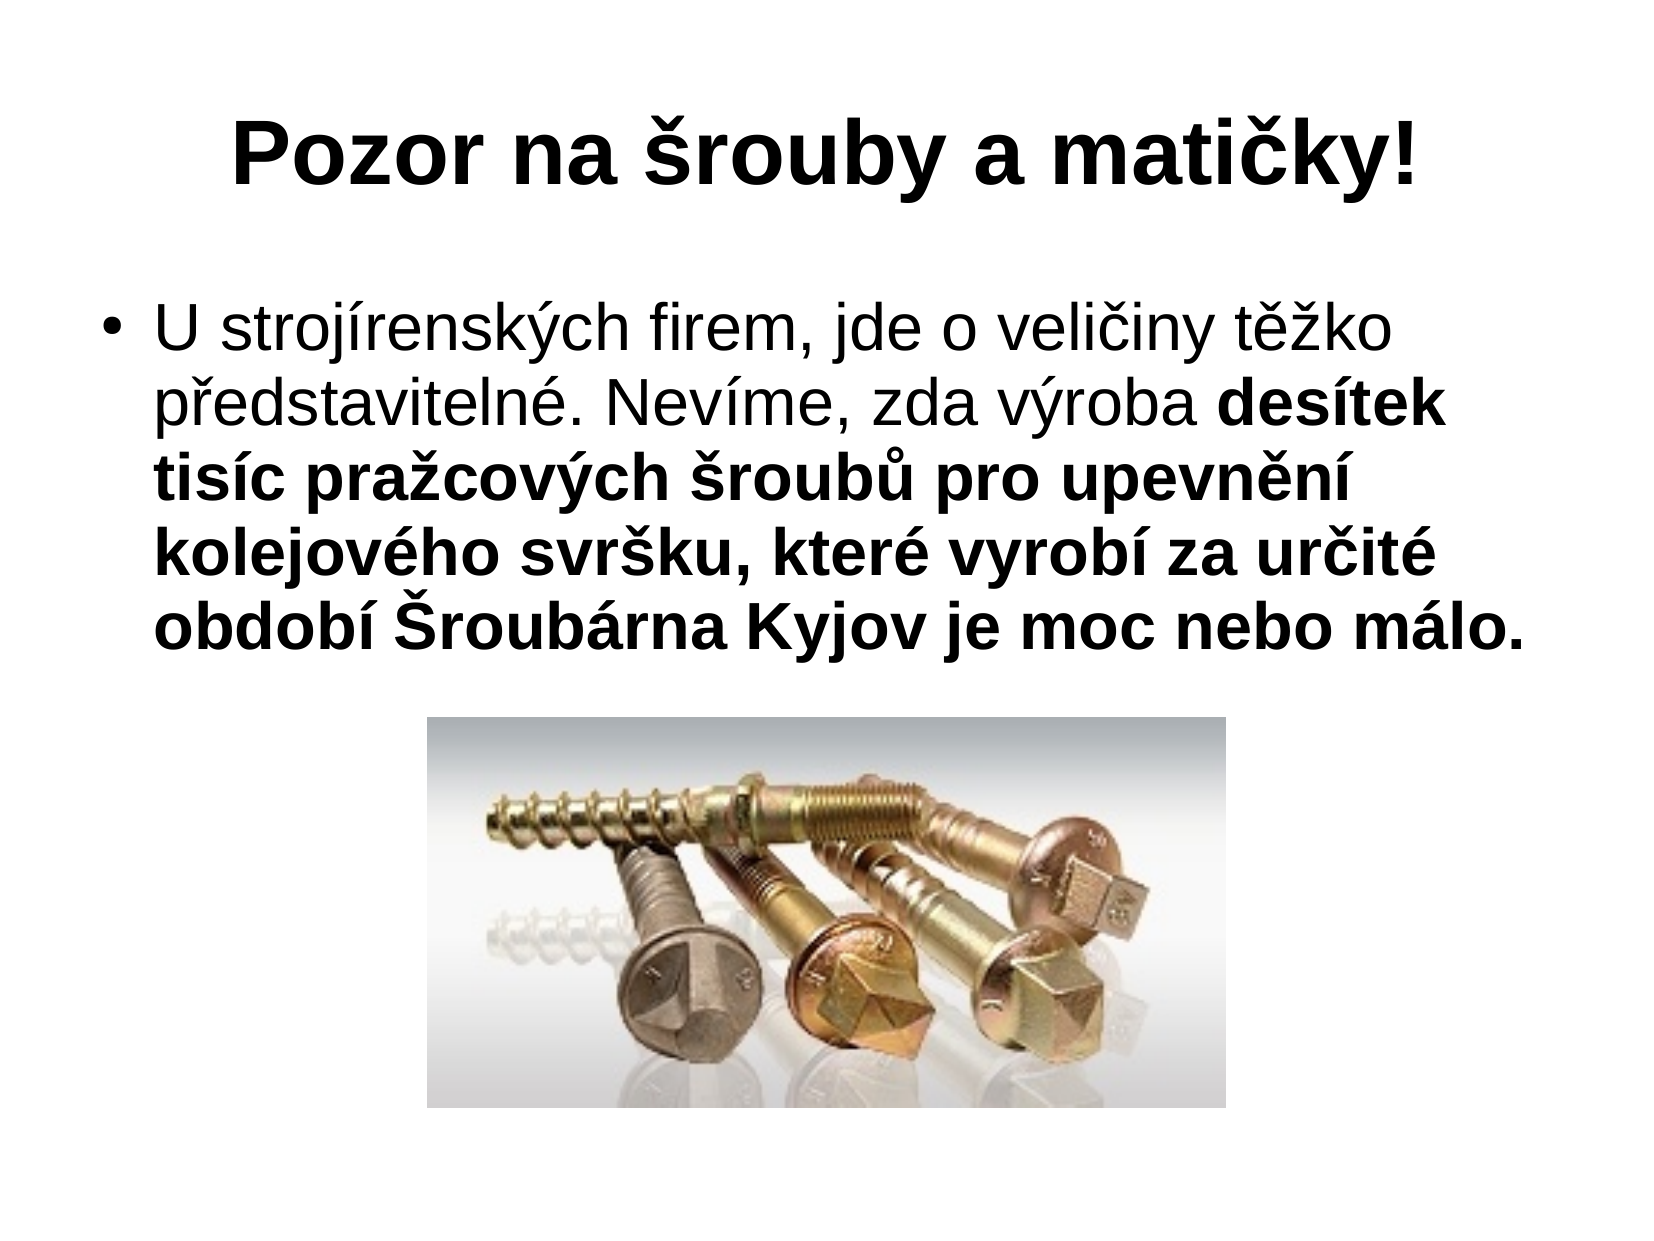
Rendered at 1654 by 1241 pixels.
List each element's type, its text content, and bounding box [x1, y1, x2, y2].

picture [427, 717, 1226, 1109]
title Pozor na šrouby a matičky! [82, 49, 1571, 257]
list U strojírenských firem, jde o veličiny těžko představitelné. Nevíme, zda výroba desítek tisíc pražcových šroubů pro upevnění kolejového svršku, které vyrobí za určité období Šroubárna Kyjov je moc nebo málo. [82, 290, 1571, 681]
